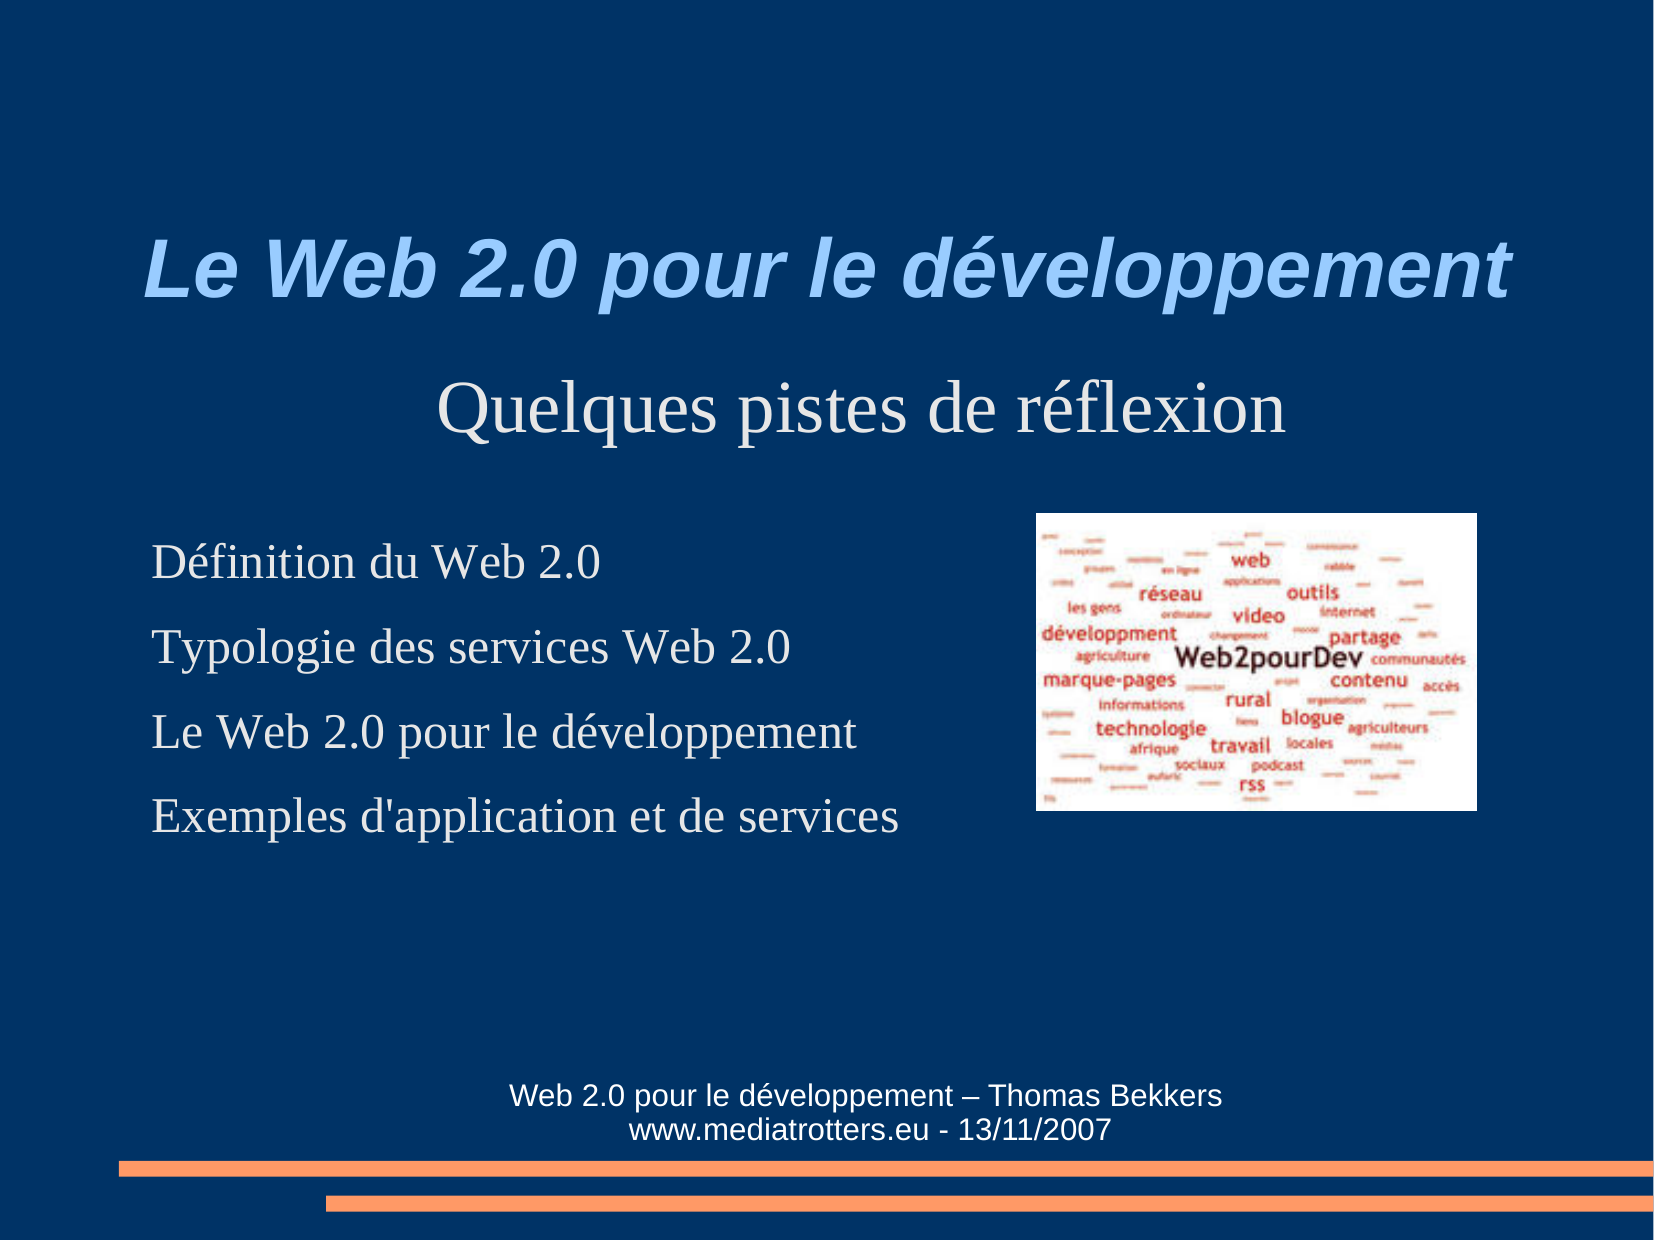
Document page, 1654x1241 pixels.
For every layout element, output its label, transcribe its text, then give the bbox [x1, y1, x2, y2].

list Quelques pistes de réflexion Définition du Web 2.0 Typologie des services Web 2.0 Le Web 2.0 pour le développement Exemples d'application et de services [133, 366, 1573, 969]
picture [1036, 513, 1477, 811]
title Le Web 2.0 pour le développement [121, 194, 1534, 343]
